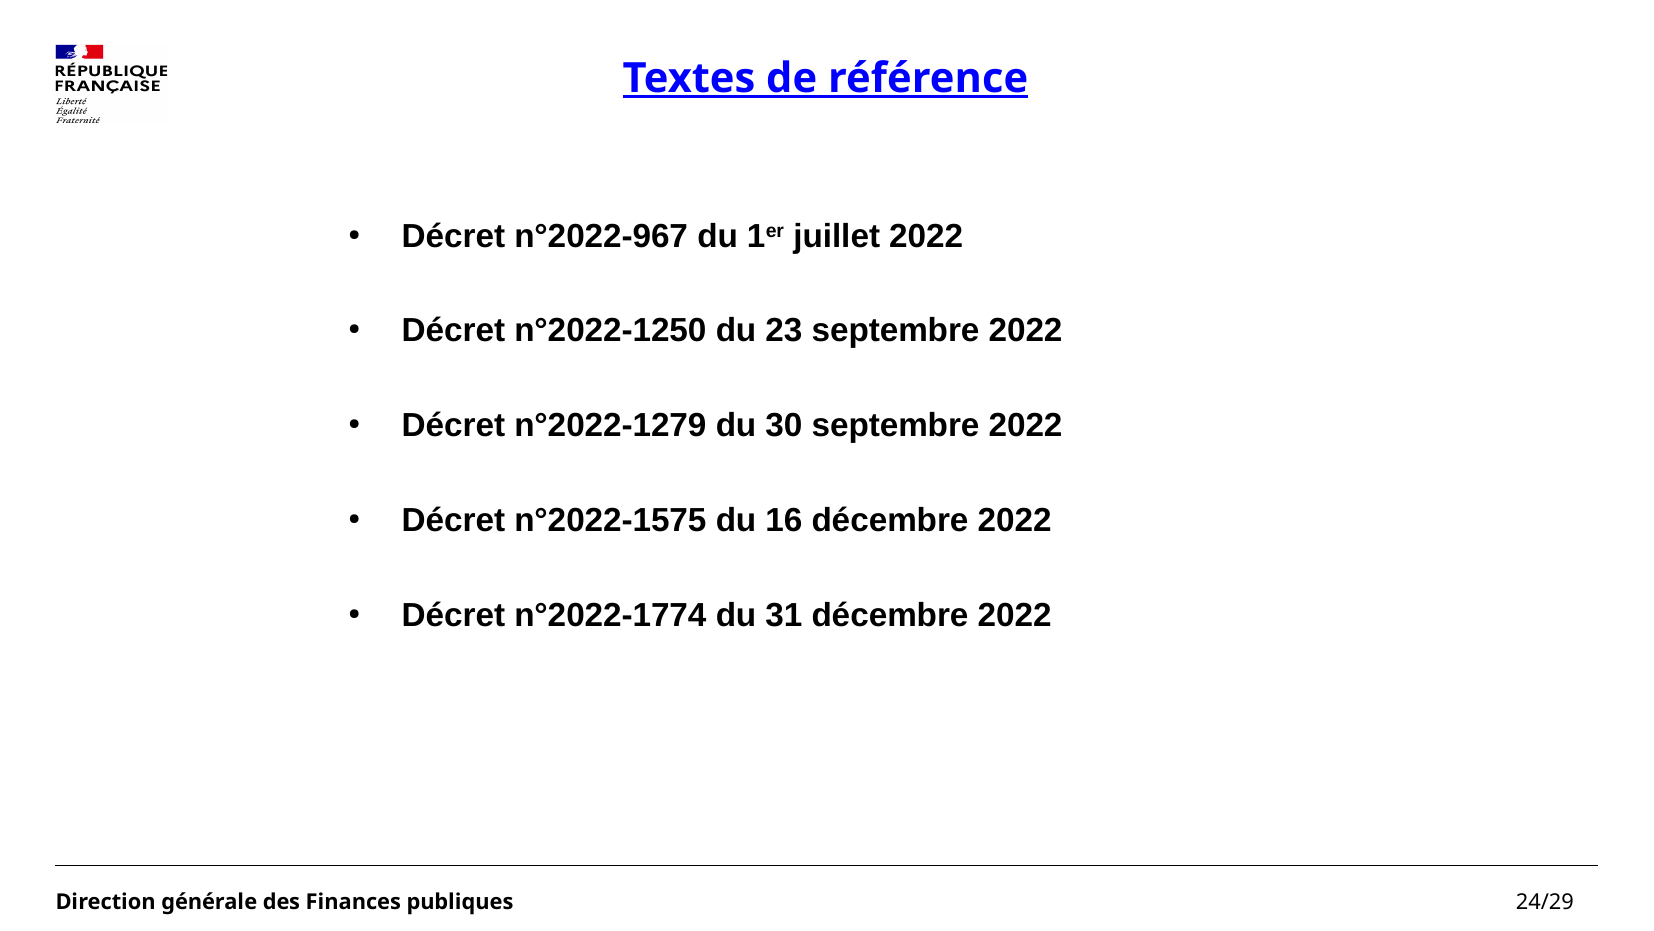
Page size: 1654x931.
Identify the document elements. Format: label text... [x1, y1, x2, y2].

list Textes de référence [38, 47, 1583, 189]
list Décret n°2022-967 du 1er juillet 2022 Décret n°2022-1250 du 23 septembre 2022 Décret n°2022-1279 du 30 septembre 2022 Décret n°2022-1575 du 16 décembre 2022 Décret n°2022-1774 du 31 décembre 2022 [94, 129, 1619, 863]
